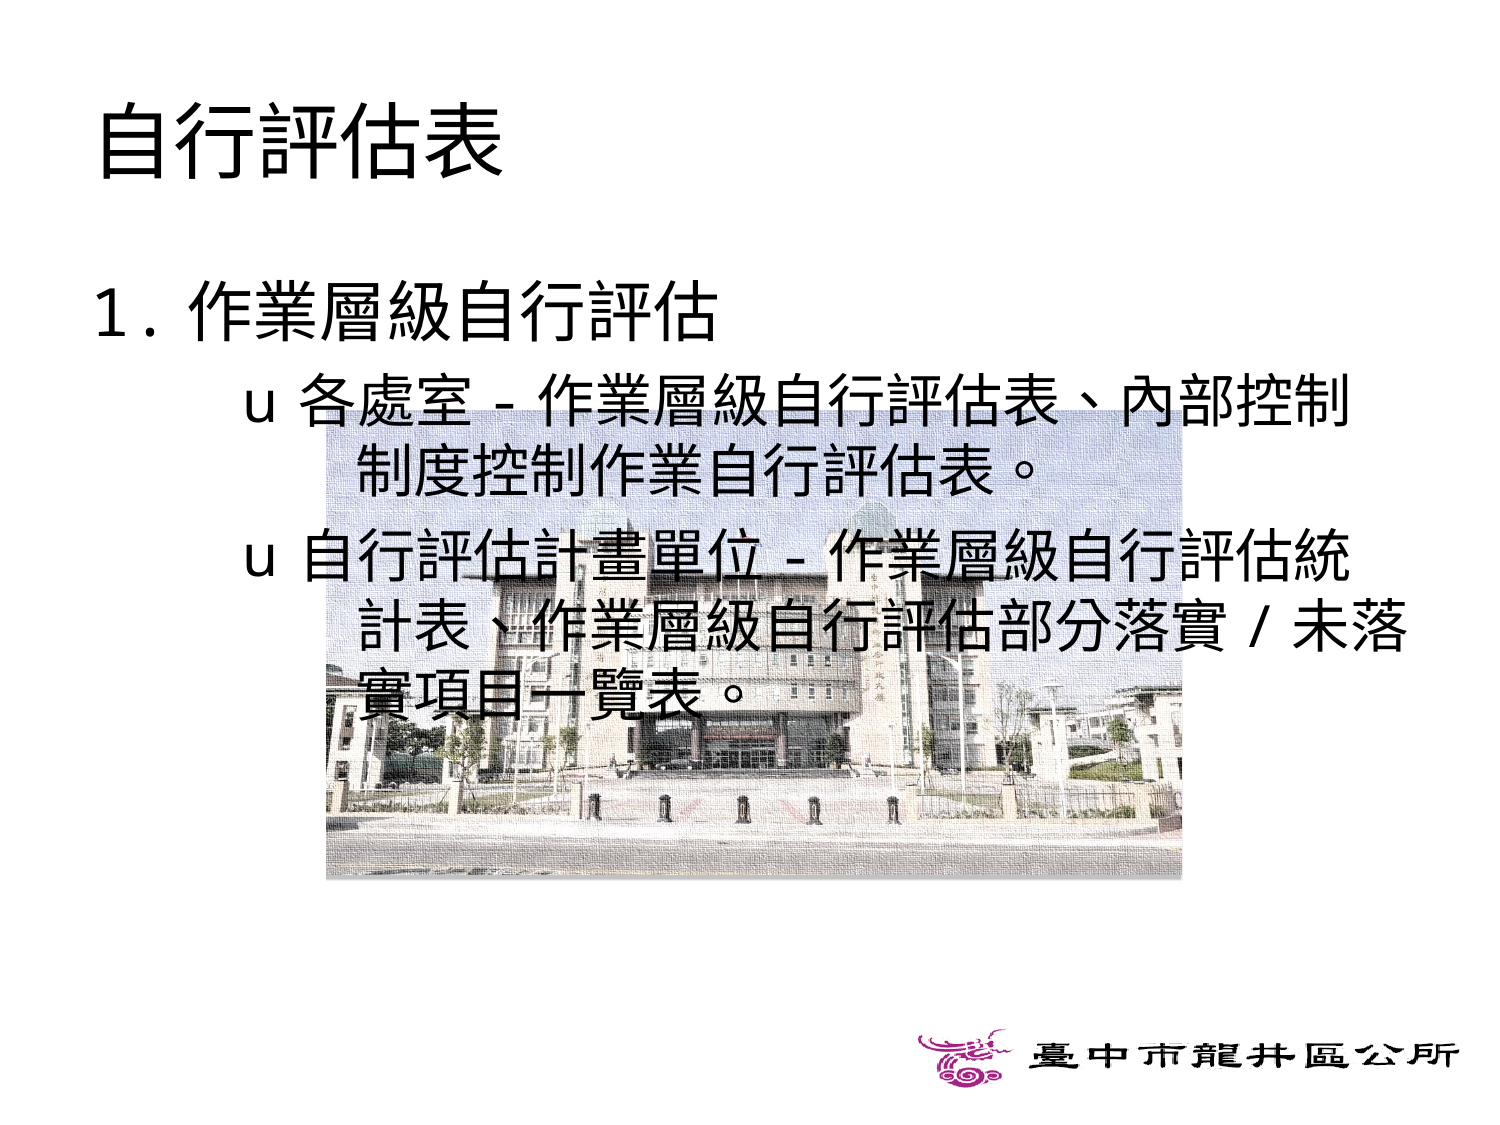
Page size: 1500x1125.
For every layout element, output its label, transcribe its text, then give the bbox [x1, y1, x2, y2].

list 1.作業層級自行評估 各處室-作業層級自行評估表、內部控制制度控制作業自行評估表。 自行評估計畫單位-作業層級自行評估統計表、作業層級自行評估部分落實/未落實項目一覽表。 [75, 262, 1426, 1005]
title 自行評估表 [75, 45, 1426, 233]
